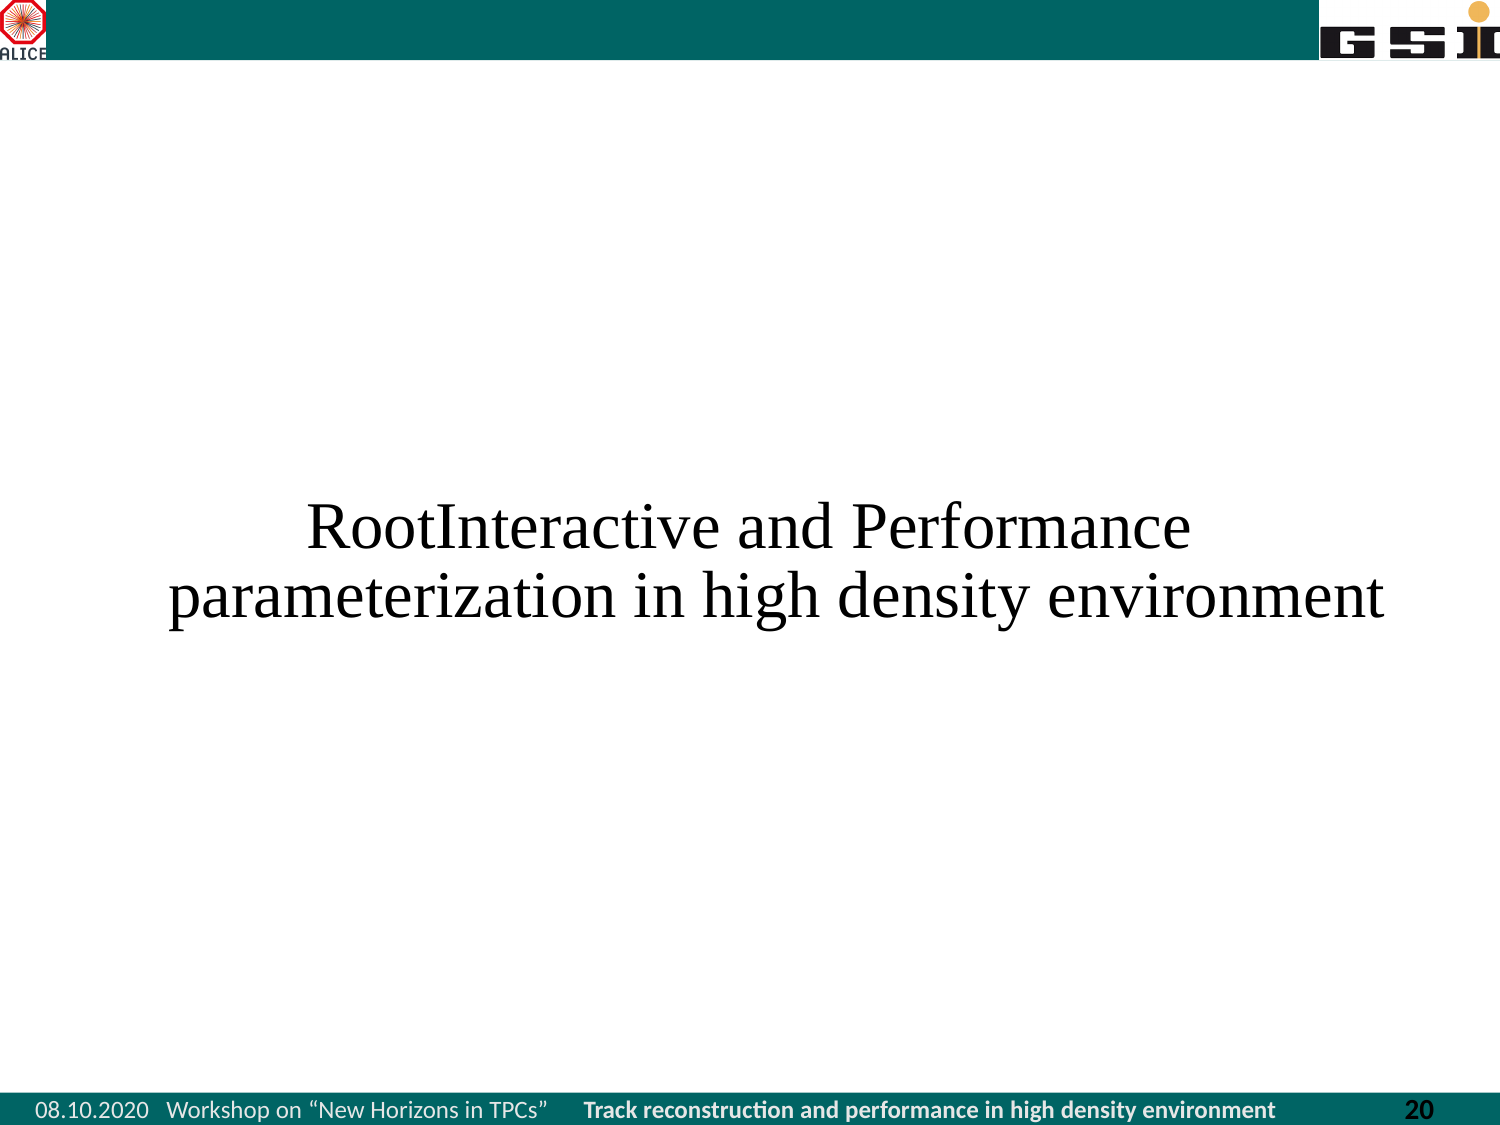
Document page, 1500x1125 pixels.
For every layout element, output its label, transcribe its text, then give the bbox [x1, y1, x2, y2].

picture [1319, 0, 1500, 60]
picture [0, 0, 46, 60]
subtitle RootInteractive and Performance parameterization in high density environment [75, 112, 1426, 1013]
